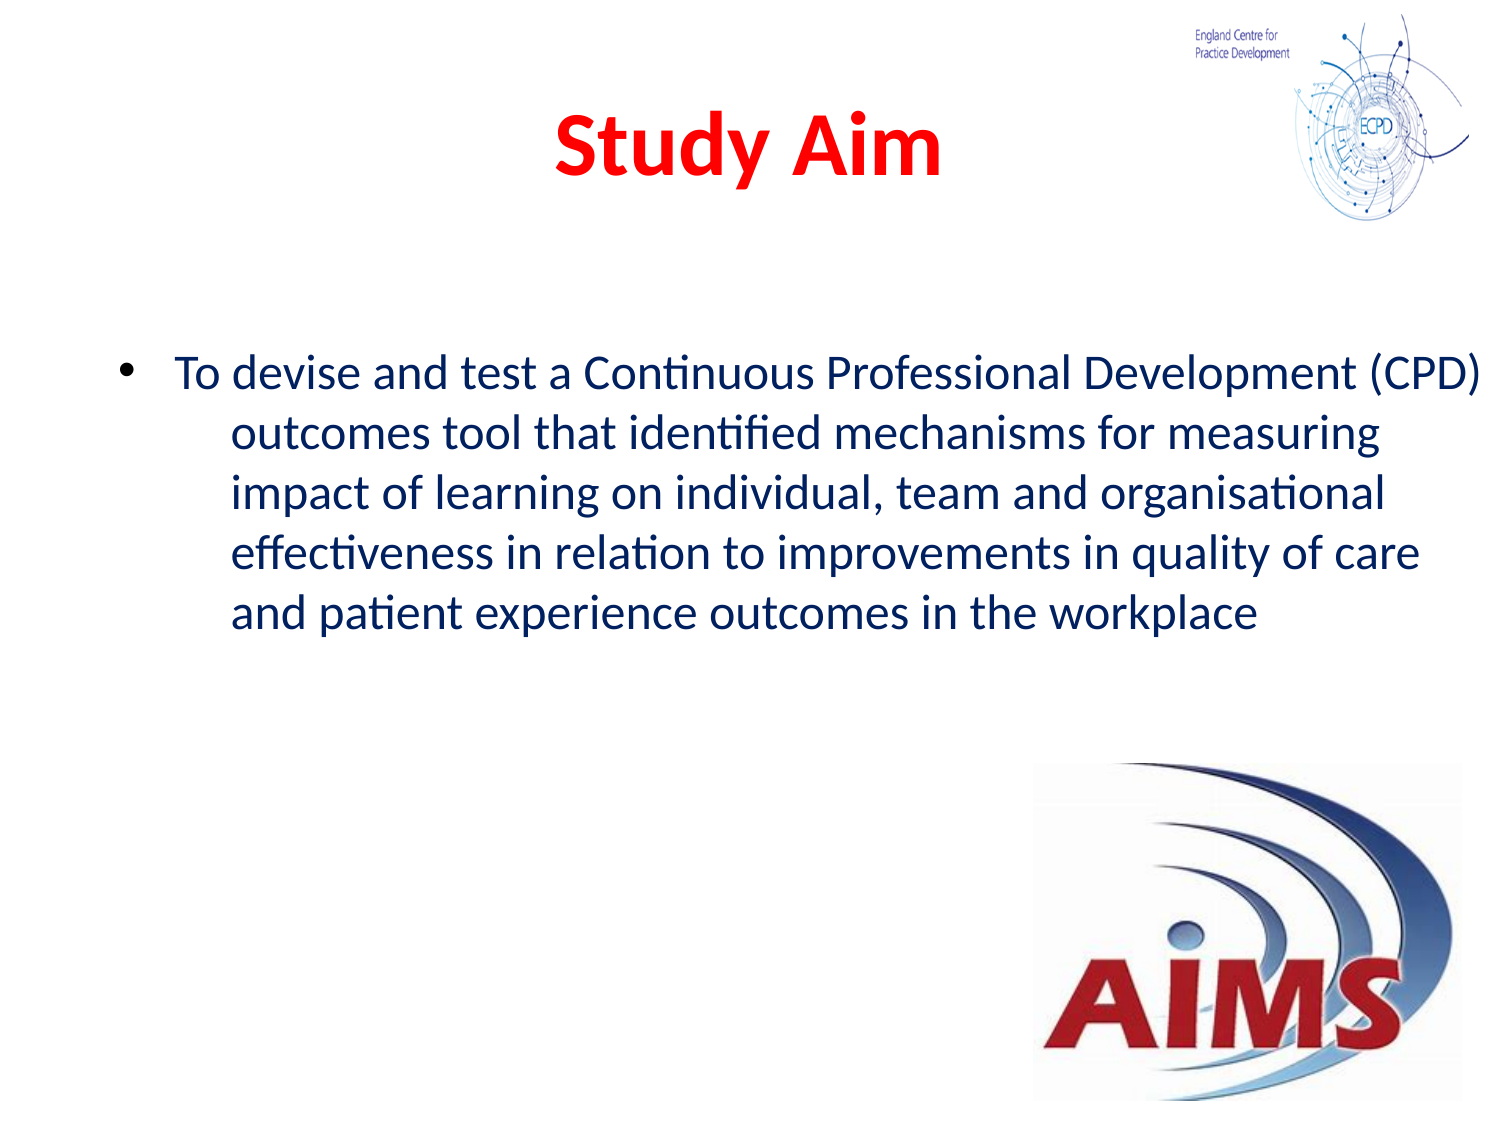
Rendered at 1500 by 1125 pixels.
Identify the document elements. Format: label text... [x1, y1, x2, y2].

picture [1184, 14, 1469, 228]
picture [1033, 763, 1462, 1101]
title Study Aim [75, 45, 1426, 233]
list To devise and test a Continuous Professional Development (CPD) outcomes tool that identified mechanisms for measuring impact of learning on individual, team and organisational effectiveness in relation to improvements in quality of care and patient experience outcomes in the workplace [103, 255, 1500, 1014]
